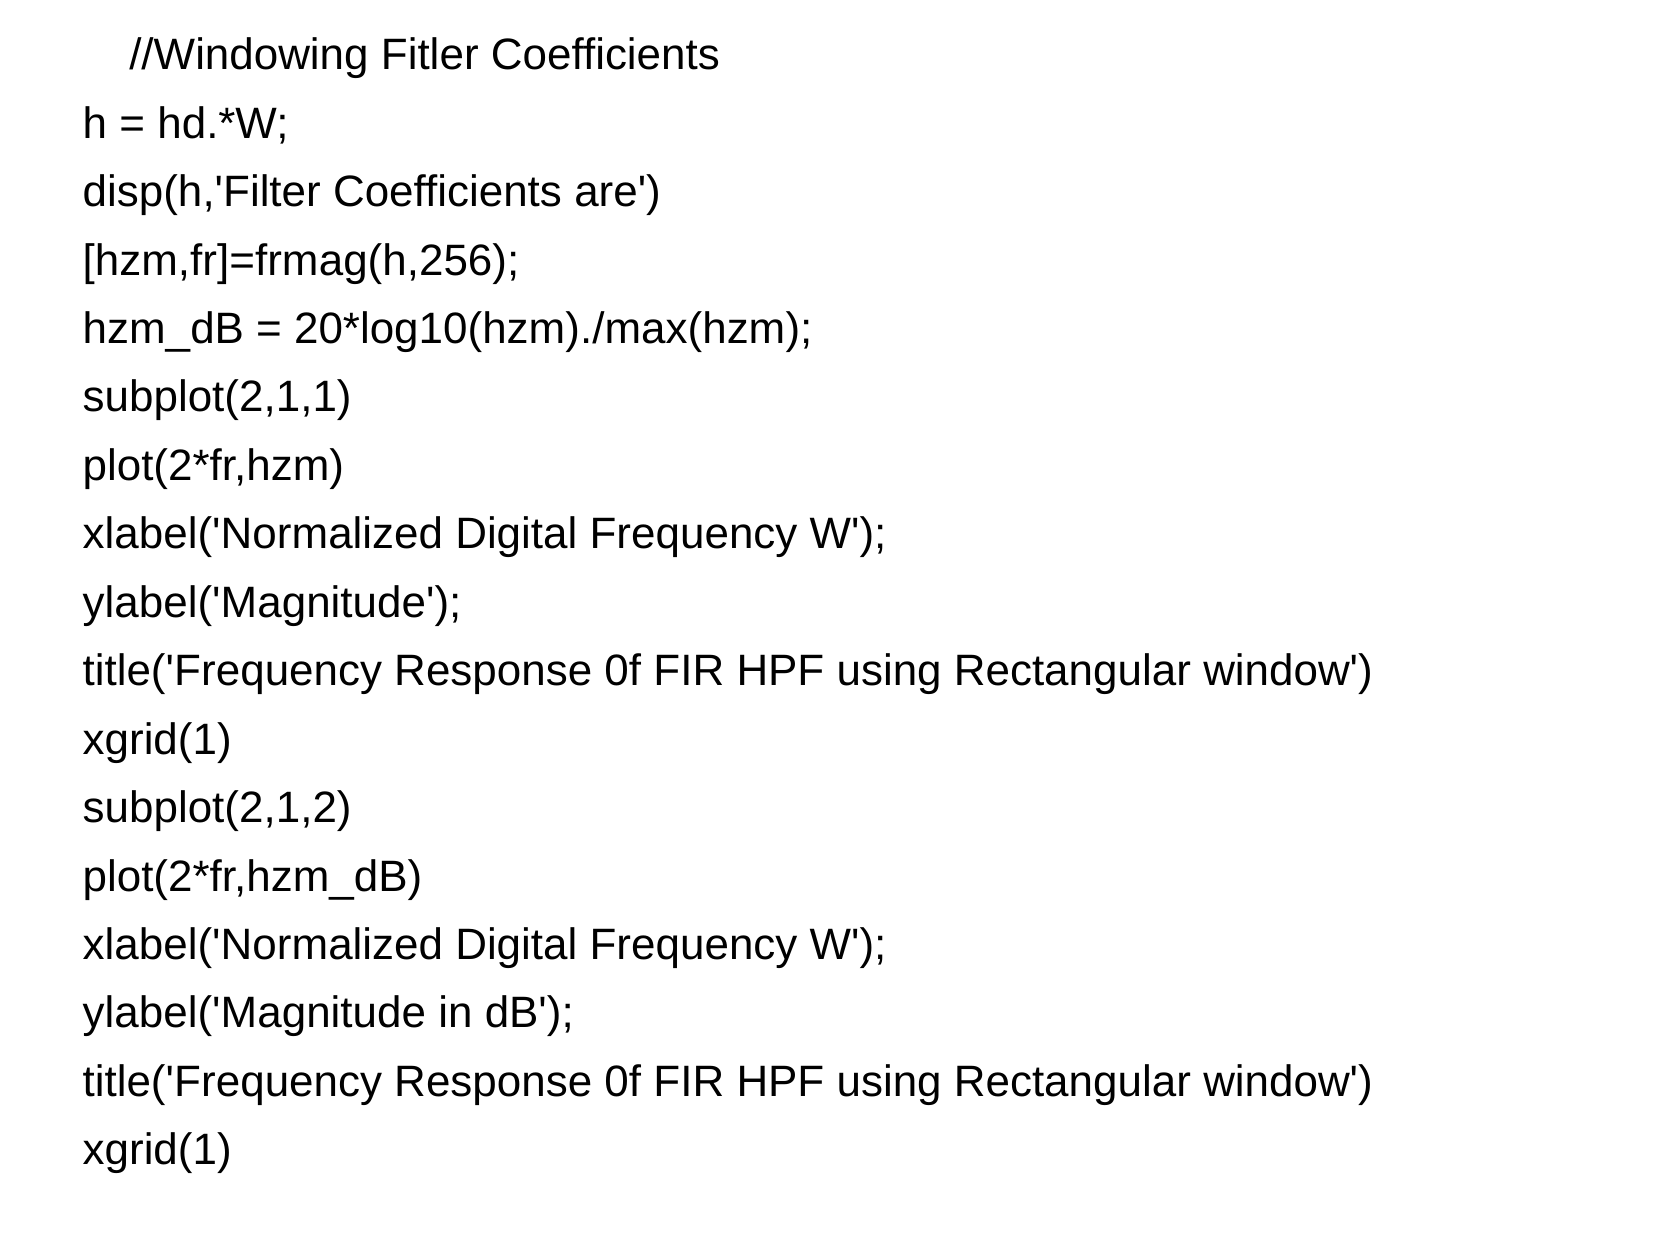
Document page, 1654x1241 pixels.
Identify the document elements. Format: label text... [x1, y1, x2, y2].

list //Windowing Fitler Coefficients h = hd.*W; disp(h,'Filter Coefficients are') [hzm,fr]=frmag(h,256); hzm_dB = 20*log10(hzm)./max(hzm); subplot(2,1,1) plot(2*fr,hzm) xlabel('Normalized Digital Frequency W'); ylabel('Magnitude'); title('Frequency Response 0f FIR HPF using Rectangular window') xgrid(1) subplot(2,1,2) plot(2*fr,hzm_dB) xlabel('Normalized Digital Frequency W'); ylabel('Magnitude in dB'); title('Frequency Response 0f FIR HPF using Rectangular window') xgrid(1) [82, 30, 1571, 1186]
